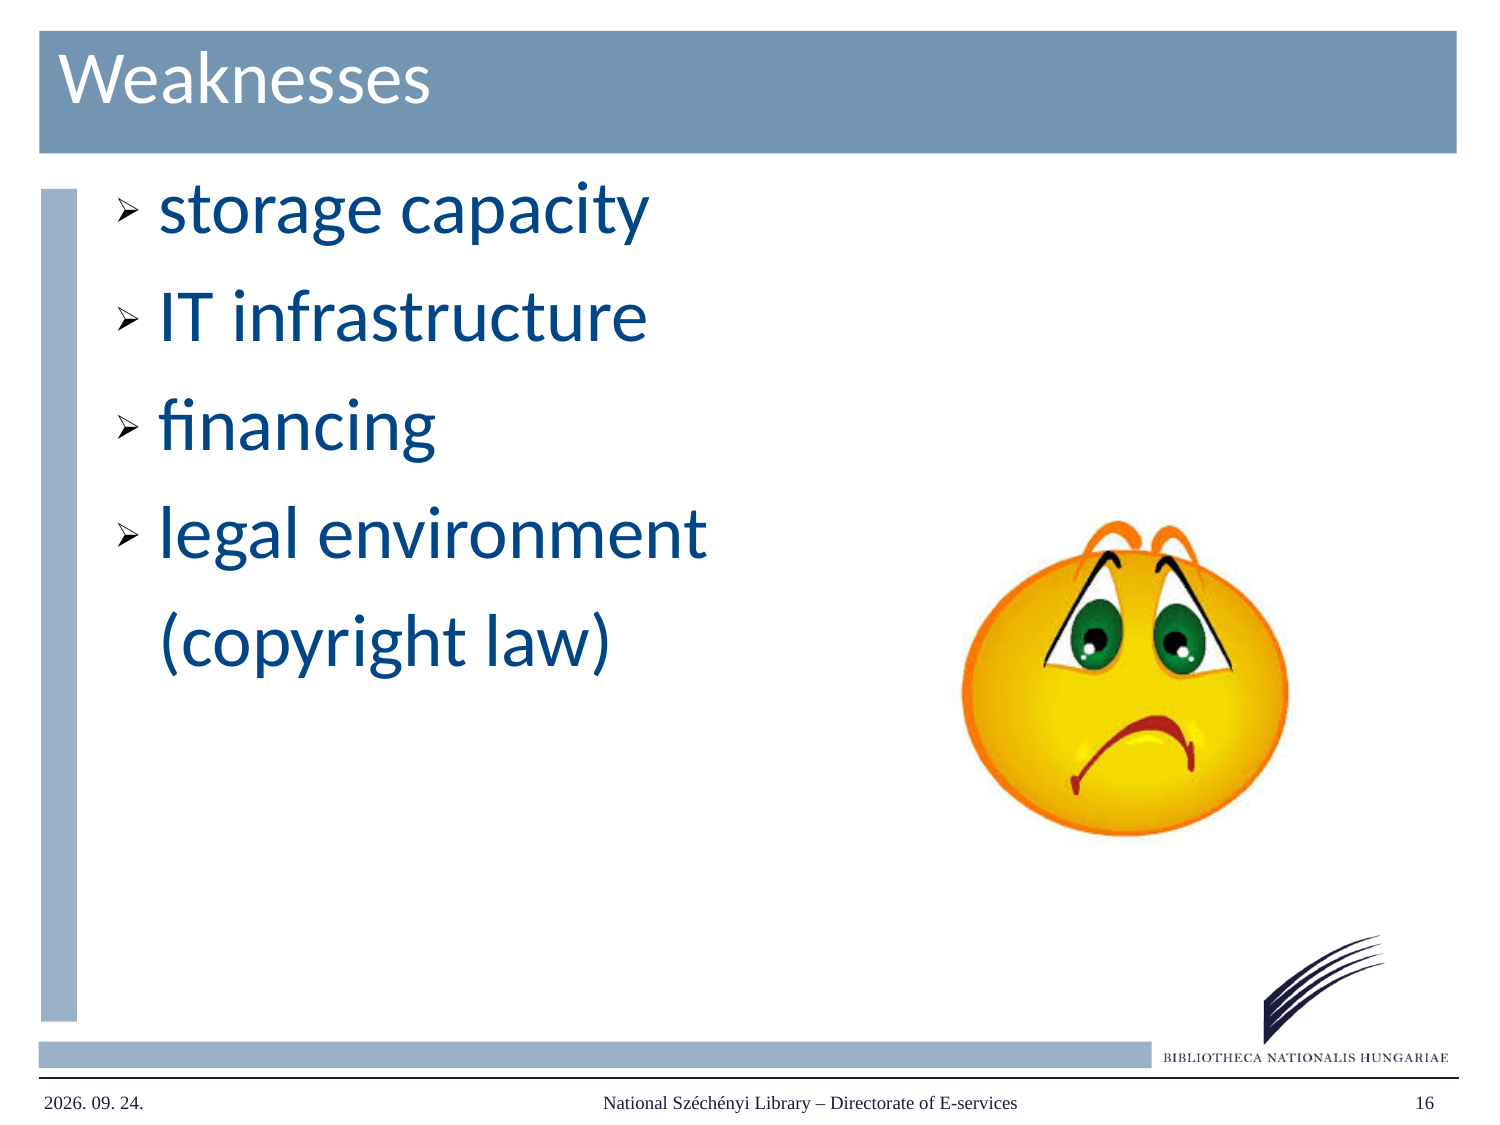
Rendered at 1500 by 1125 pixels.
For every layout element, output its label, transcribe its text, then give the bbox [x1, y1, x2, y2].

title Weaknesses [59, 23, 1497, 147]
picture [1163, 935, 1448, 1062]
list storage capacity IT infrastructure financing legal environment (copyright law) [97, 177, 1418, 1004]
picture [950, 507, 1312, 850]
